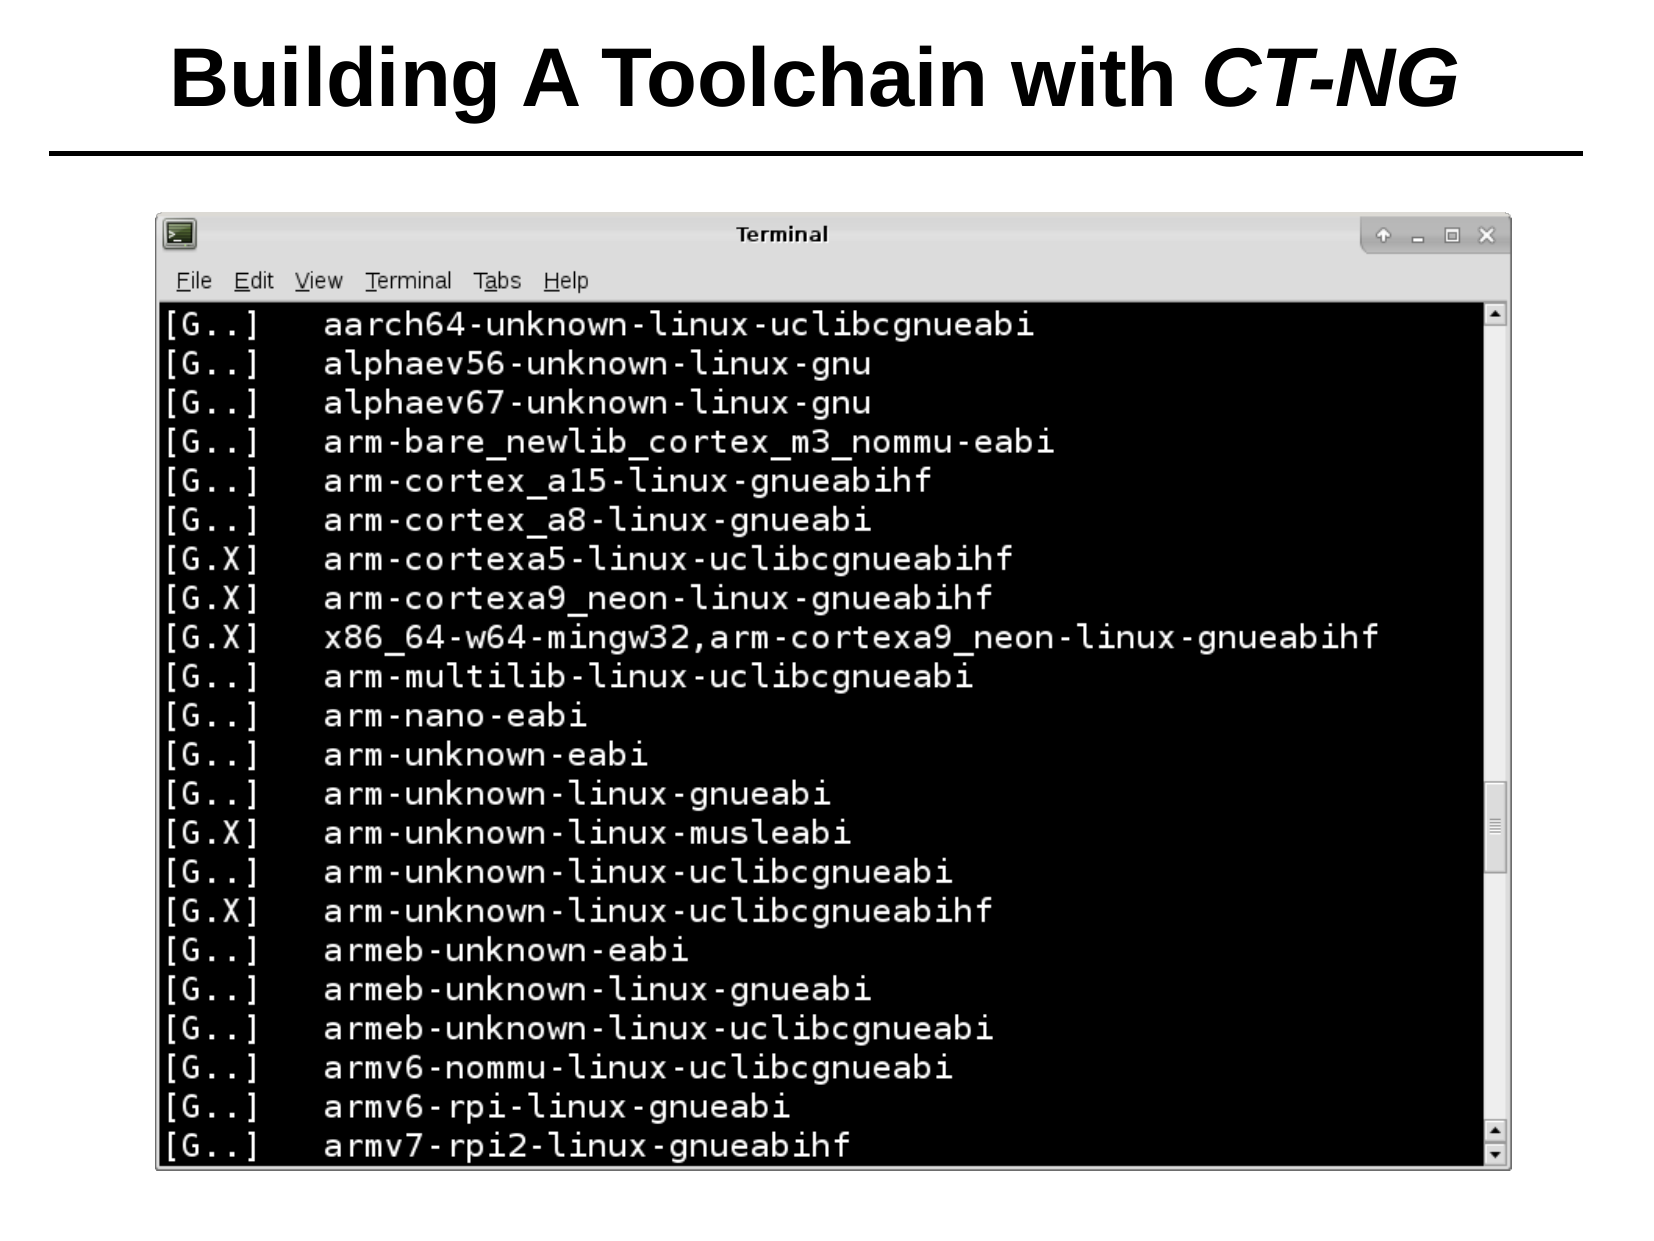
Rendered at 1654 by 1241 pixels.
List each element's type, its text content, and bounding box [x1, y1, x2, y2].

text_box Building A Toolchain with CT-NG [47, 23, 1583, 166]
picture [155, 212, 1512, 1171]
